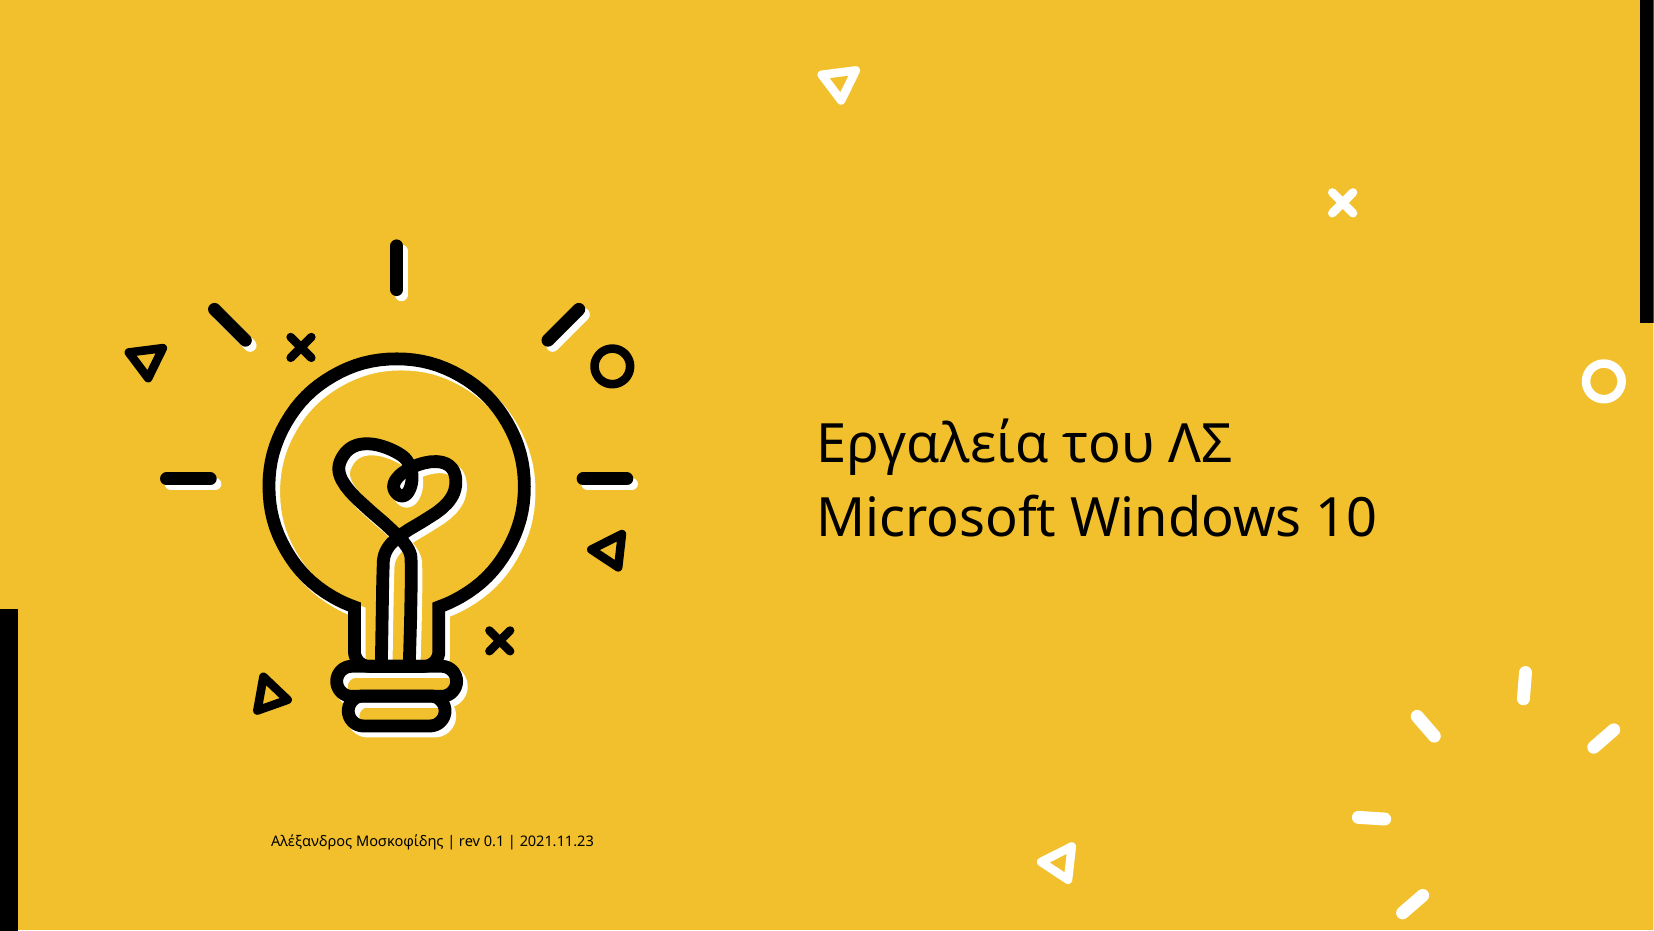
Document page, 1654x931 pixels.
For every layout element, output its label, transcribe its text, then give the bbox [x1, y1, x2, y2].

title Εργαλεία του ΛΣ Microsoft Windows 10 [816, 404, 1454, 553]
text_box Αλέξανδρος Μοσκοφίδης | rev 0.1 | 2021.11.23 [102, 800, 763, 881]
